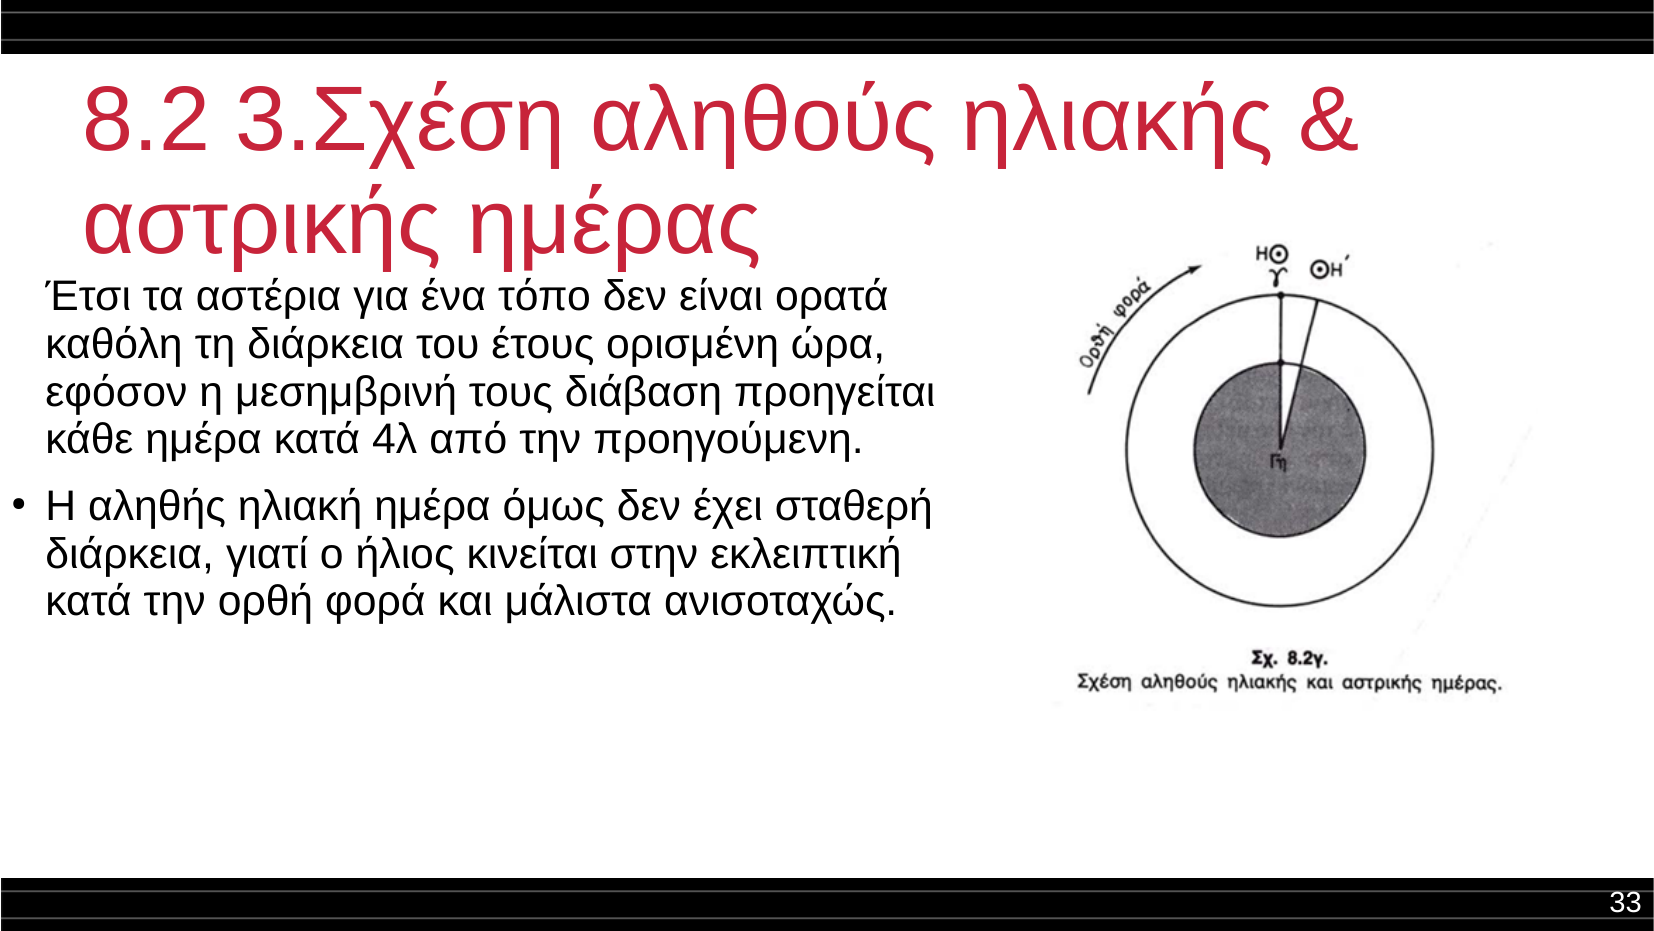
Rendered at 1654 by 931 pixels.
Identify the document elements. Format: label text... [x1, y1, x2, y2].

picture [1, 0, 1654, 54]
title 8.2 3.Σχέση αληθούς ηλιακής & αστρικής ημέρας [82, 67, 1571, 273]
picture [1024, 224, 1538, 711]
picture [1, 878, 1654, 931]
list Έτσι τα αστέρια για ένα τόπο δεν είναι ορατά καθόλη τη διάρκεια του έτους ορισμένη ώρα, εφόσον η μεσημβρινή τους διάβαση προηγείται κάθε ημέρα κατά 4λ από την προηγούμενη. Η αληθής ηλιακή ημέρα όμως δεν έχει σταθερή διάρκεια, γιατί ο ήλιος κινείται στην εκλειπτική κατά την ορθή φορά και μάλιστα ανισοταχώς. [0, 271, 976, 758]
